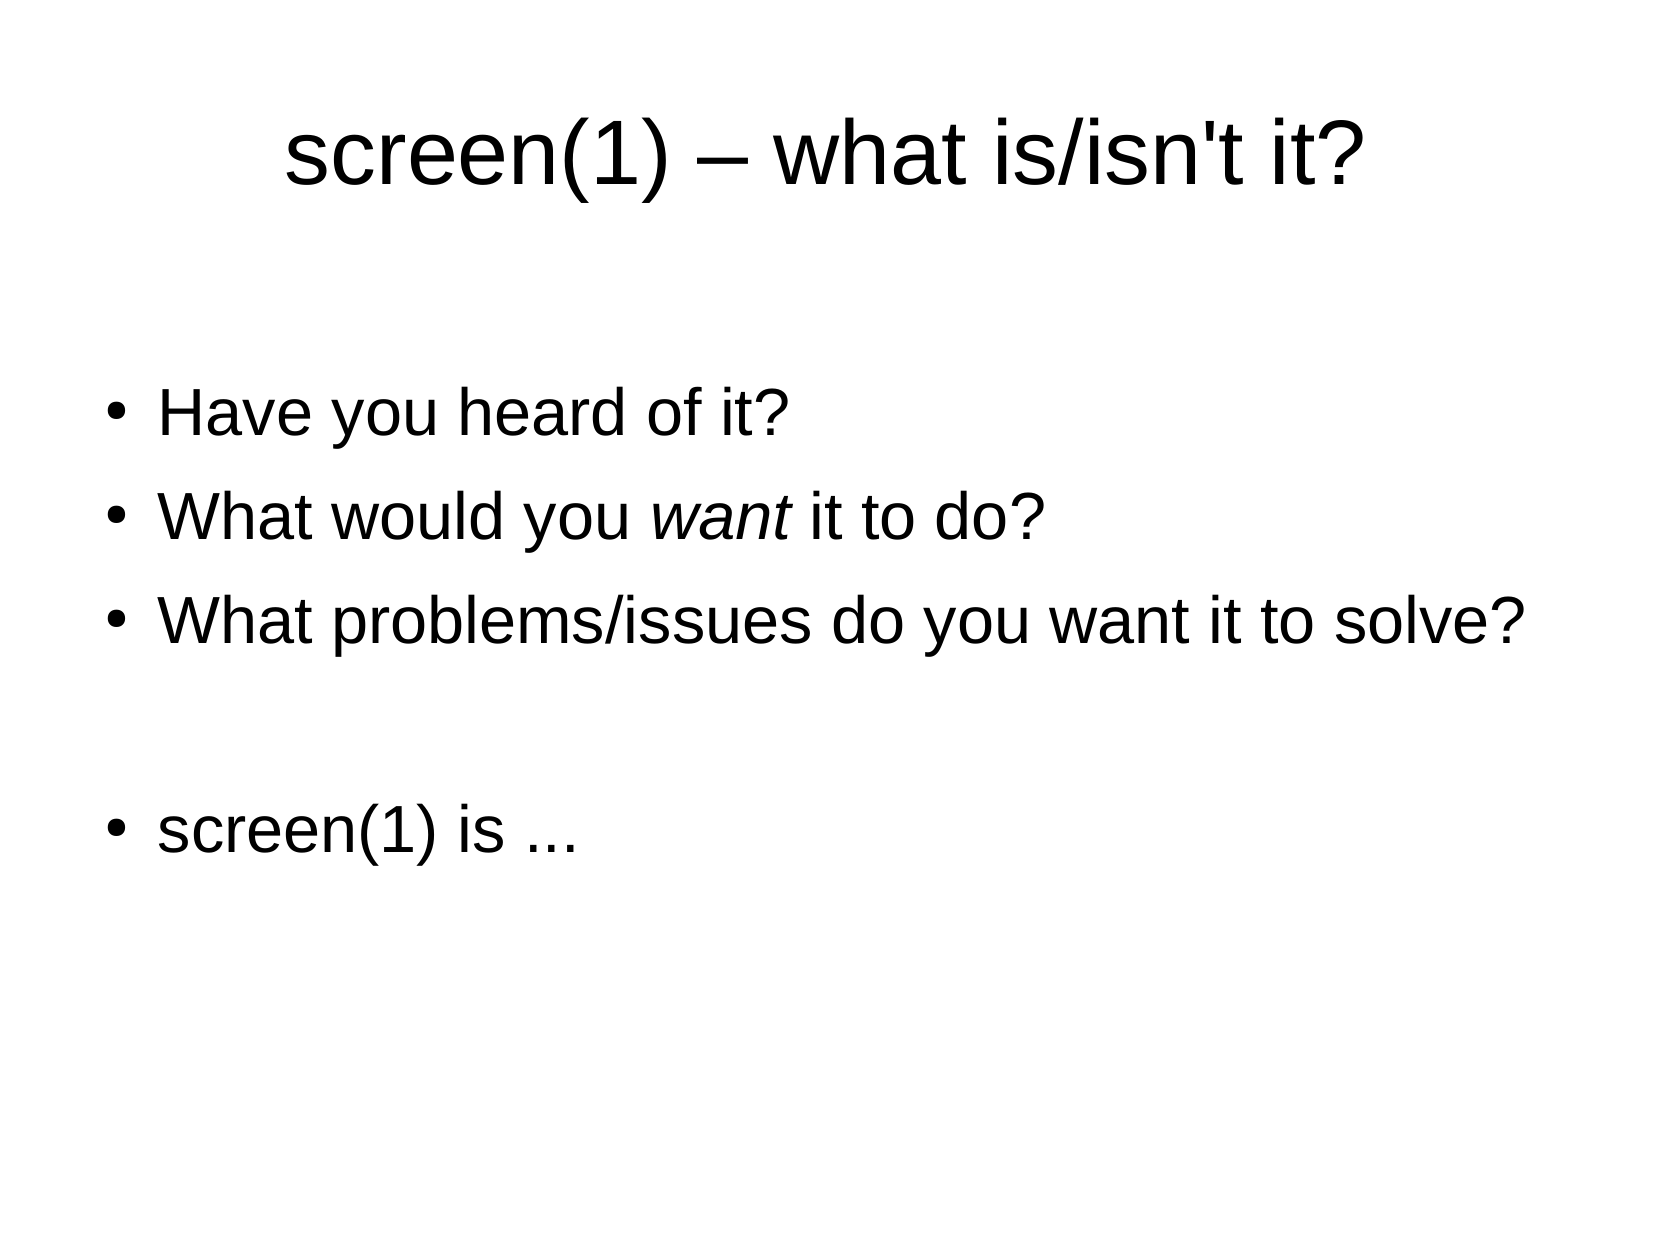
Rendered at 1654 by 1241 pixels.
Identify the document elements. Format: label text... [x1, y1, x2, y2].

list Have you heard of it? What would you want it to do? What problems/issues do you want it to solve? screen(1) is ... [86, 375, 1576, 931]
title screen(1) – what is/isn't it? [82, 49, 1571, 257]
